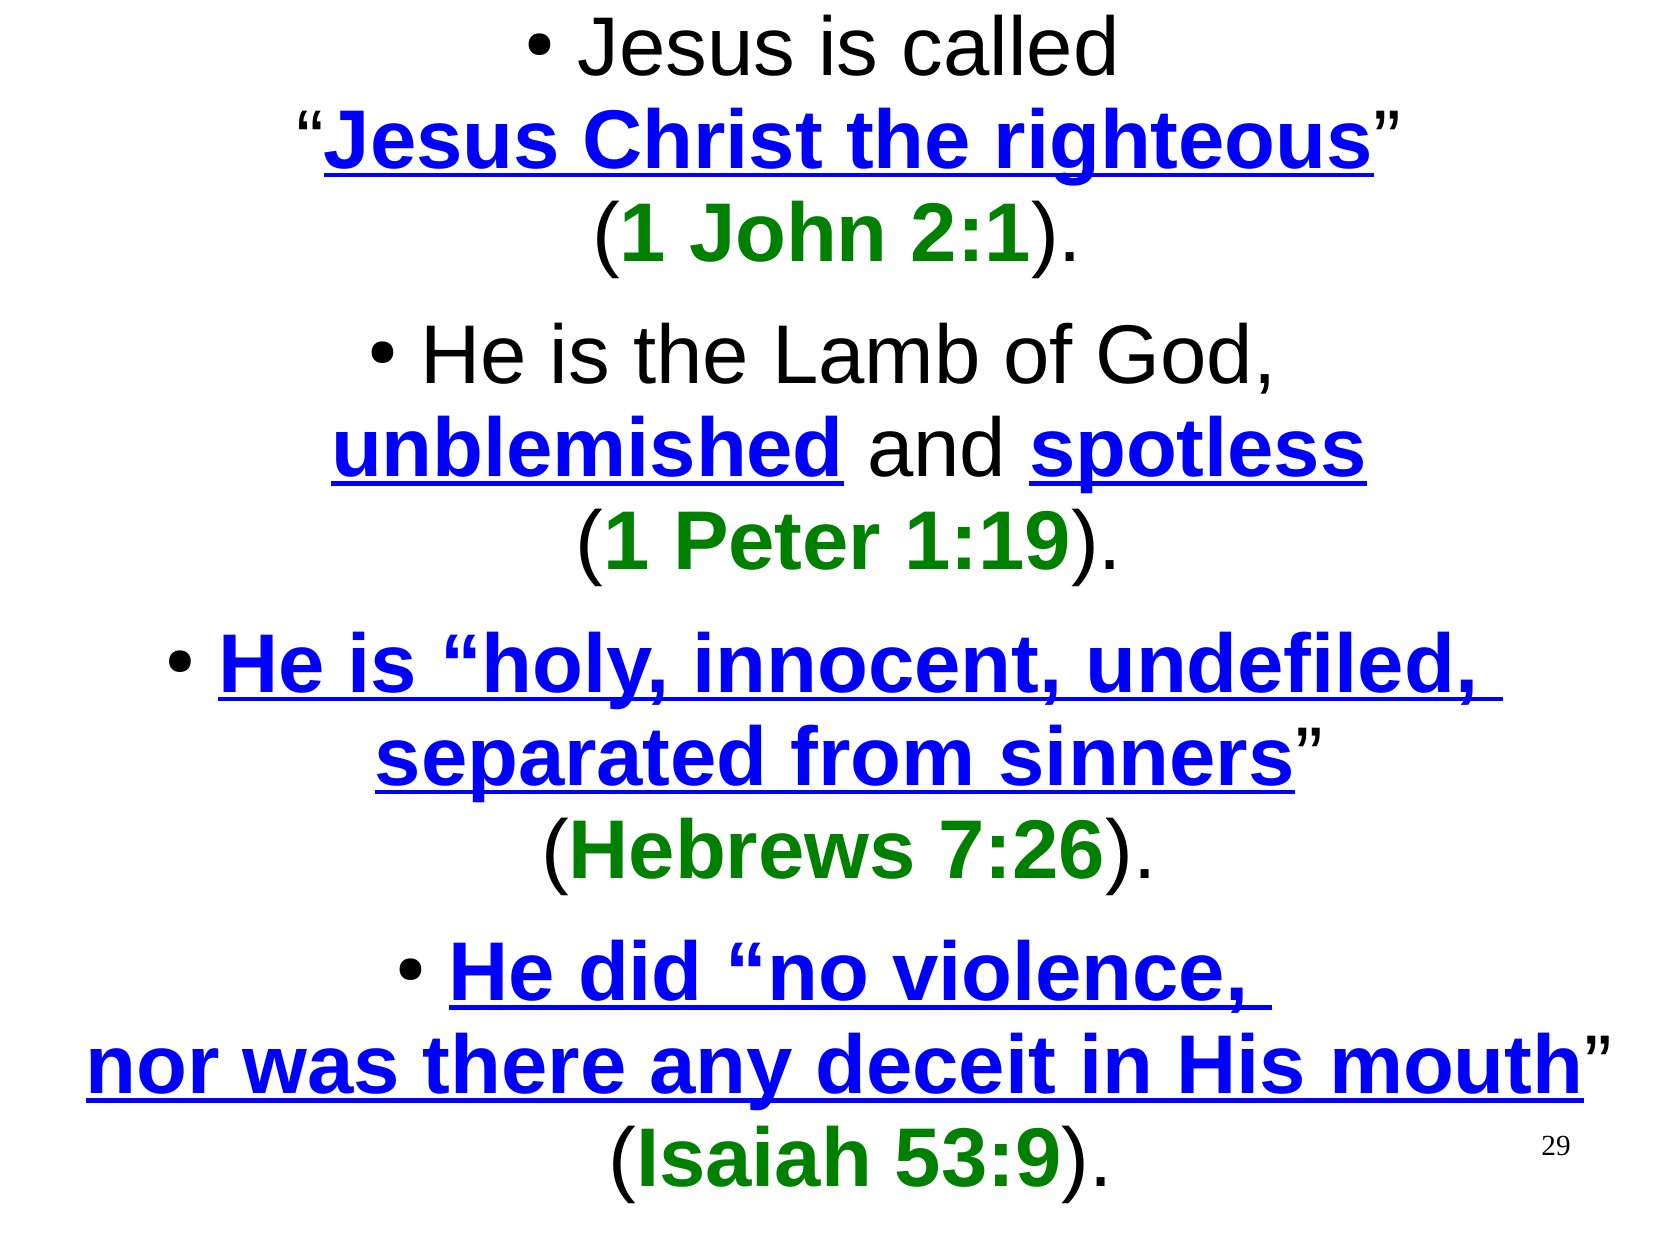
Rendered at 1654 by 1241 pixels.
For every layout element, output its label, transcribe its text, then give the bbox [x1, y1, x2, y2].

list Jesus is called “Jesus Christ the righteous” (1 John 2:1). He is the Lamb of God, unblemished and spotless (1 Peter 1:19). He is “holy, innocent, undefiled, separated from sinners” (Hebrews 7:26). He did “no violence, nor was there any deceit in His mouth” (Isaiah 53:9). [0, 0, 1651, 1238]
